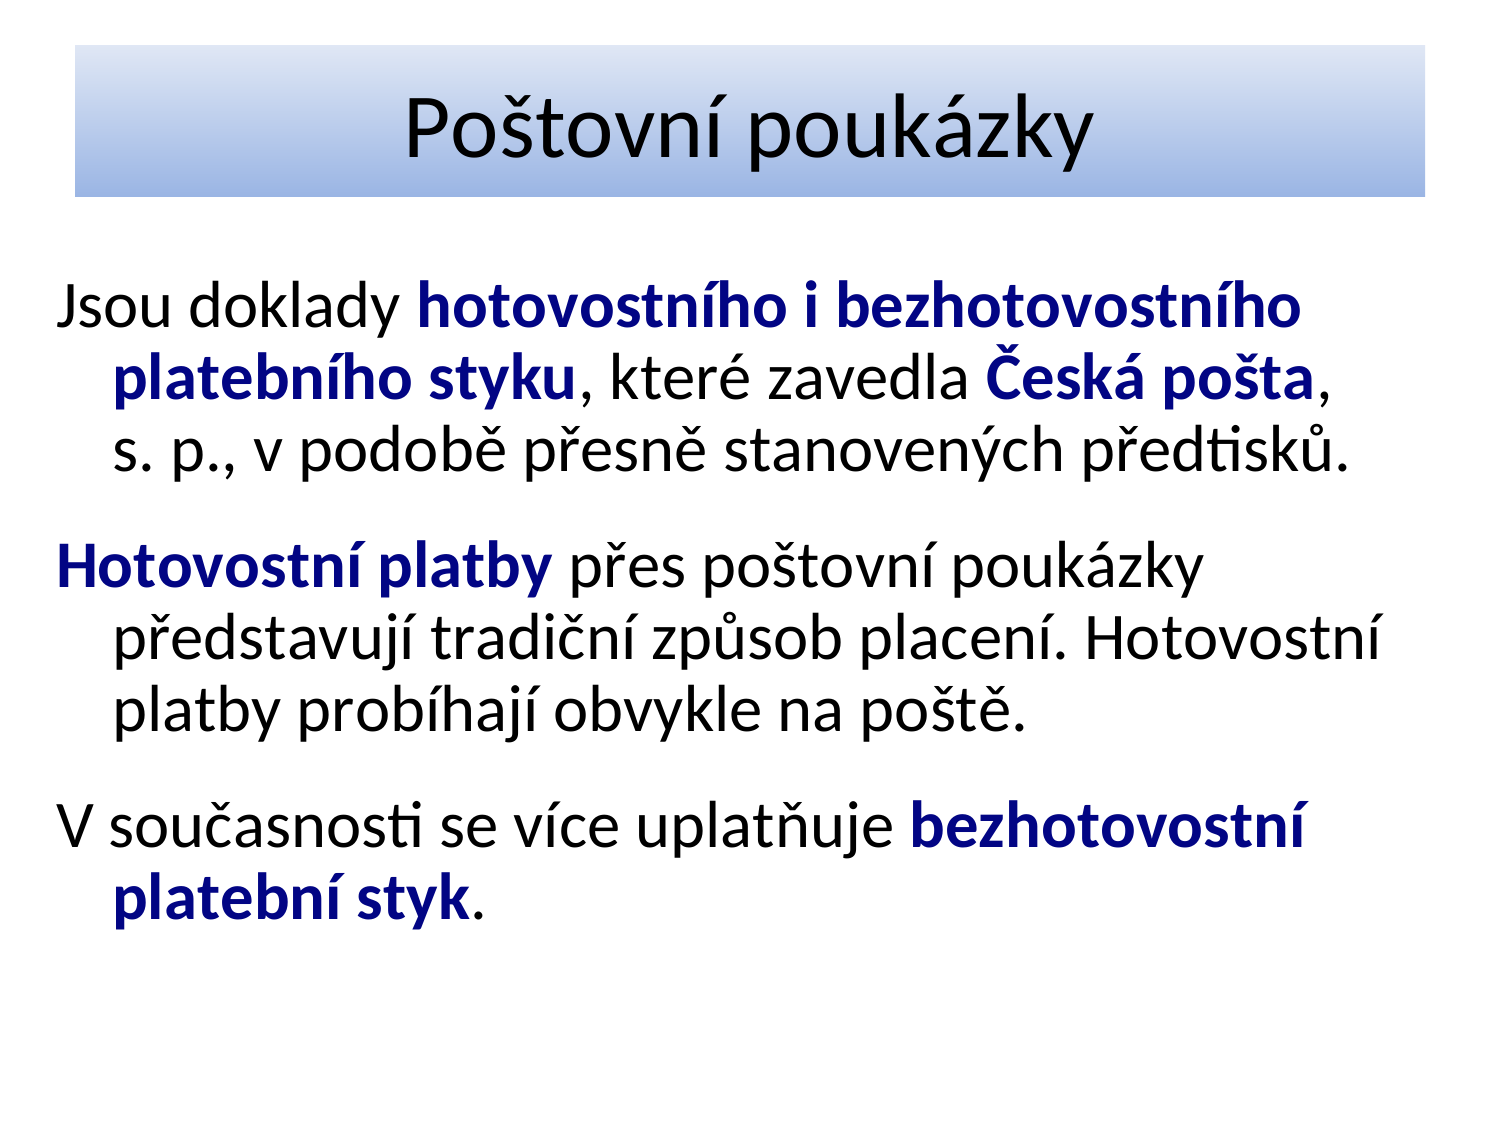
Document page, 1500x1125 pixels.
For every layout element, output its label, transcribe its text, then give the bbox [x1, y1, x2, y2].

list Jsou doklady hotovostního i bezhotovostního platebního styku, které zavedla Česká pošta, s. p., v podobě přesně stanovených předtisků. Hotovostní platby přes poštovní poukázky představují tradiční způsob placení. Hotovostní platby probíhají obvykle na poště. V současnosti se více uplatňuje bezhotovostní platební styk. [41, 262, 1447, 1035]
title Poštovní poukázky [75, 45, 1426, 197]
